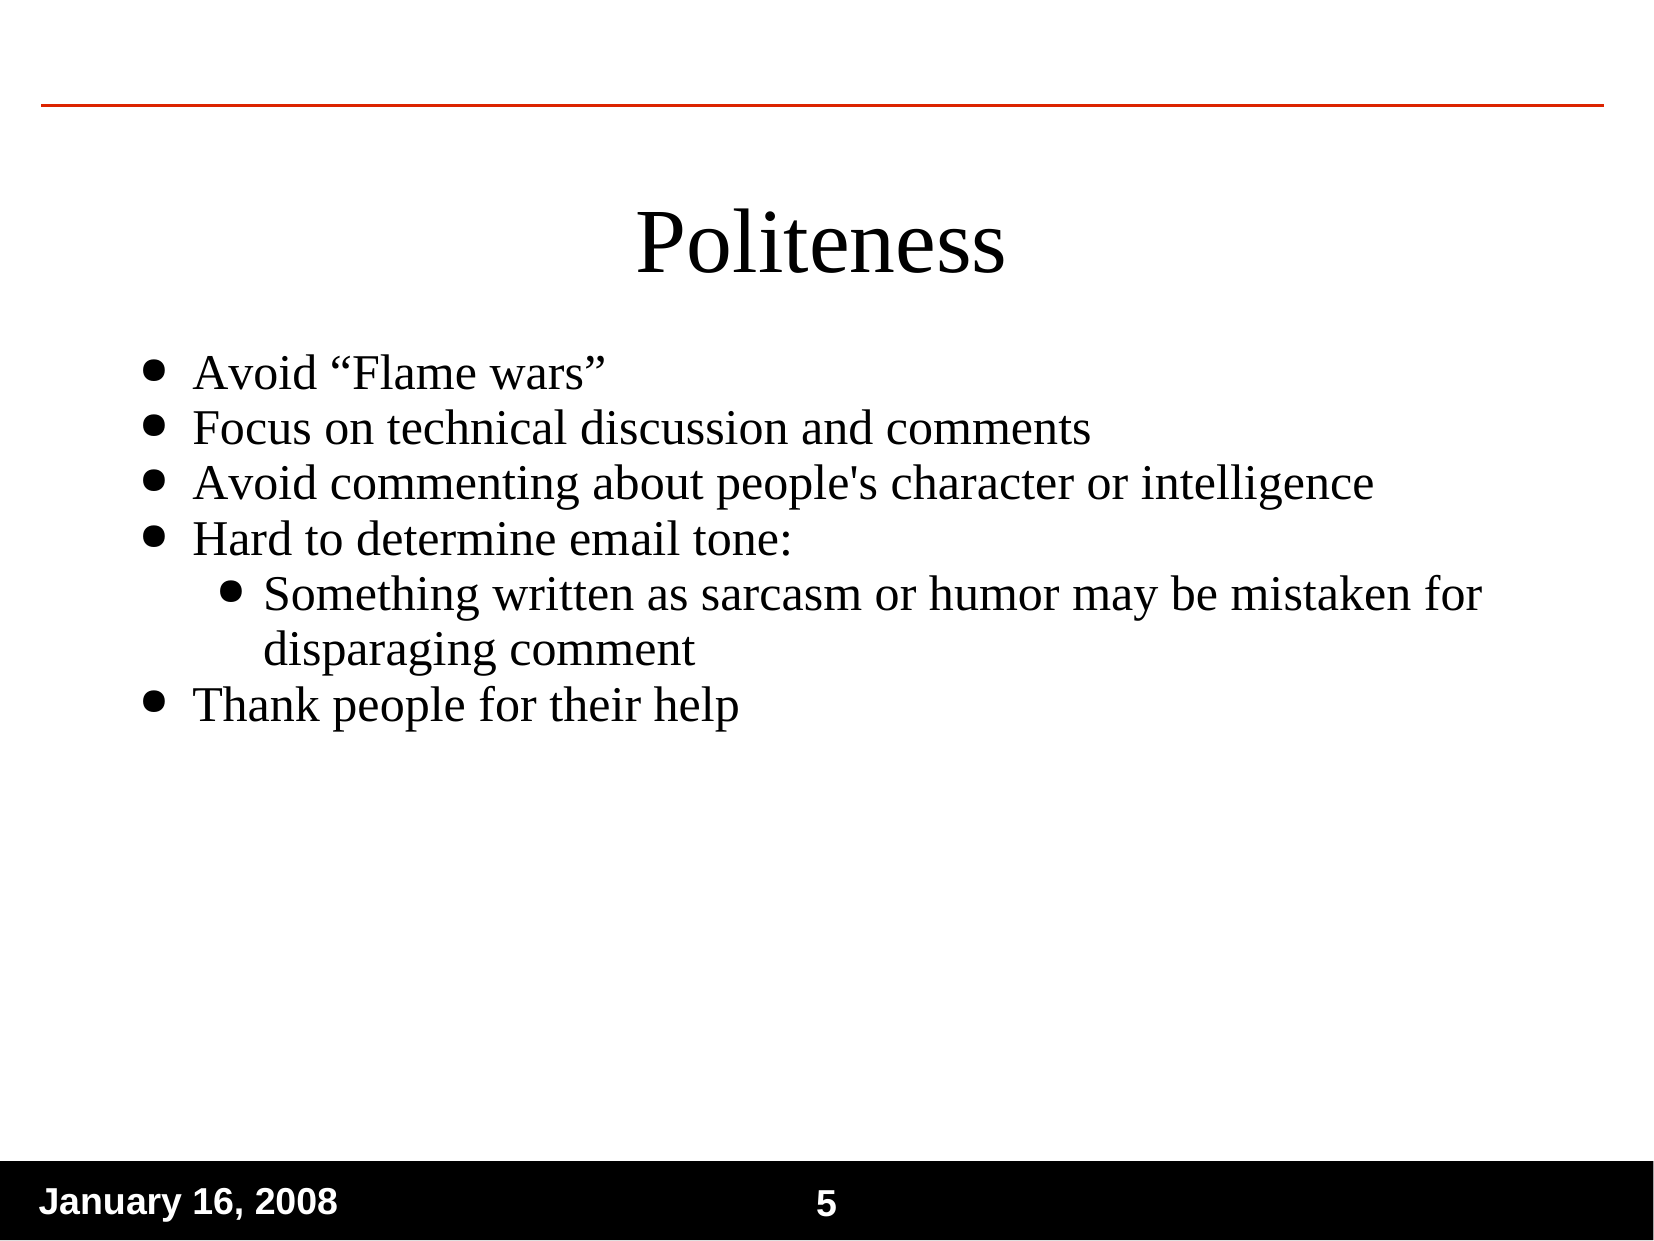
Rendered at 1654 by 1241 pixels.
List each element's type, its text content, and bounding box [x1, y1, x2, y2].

list Avoid “Flame wars” Focus on technical discussion and comments Avoid commenting about people's character or intelligence Hard to determine email tone: Something written as sarcasm or humor may be mistaken for disparaging comment Thank people for their help [121, 344, 1534, 1127]
title Politeness [117, 137, 1530, 346]
